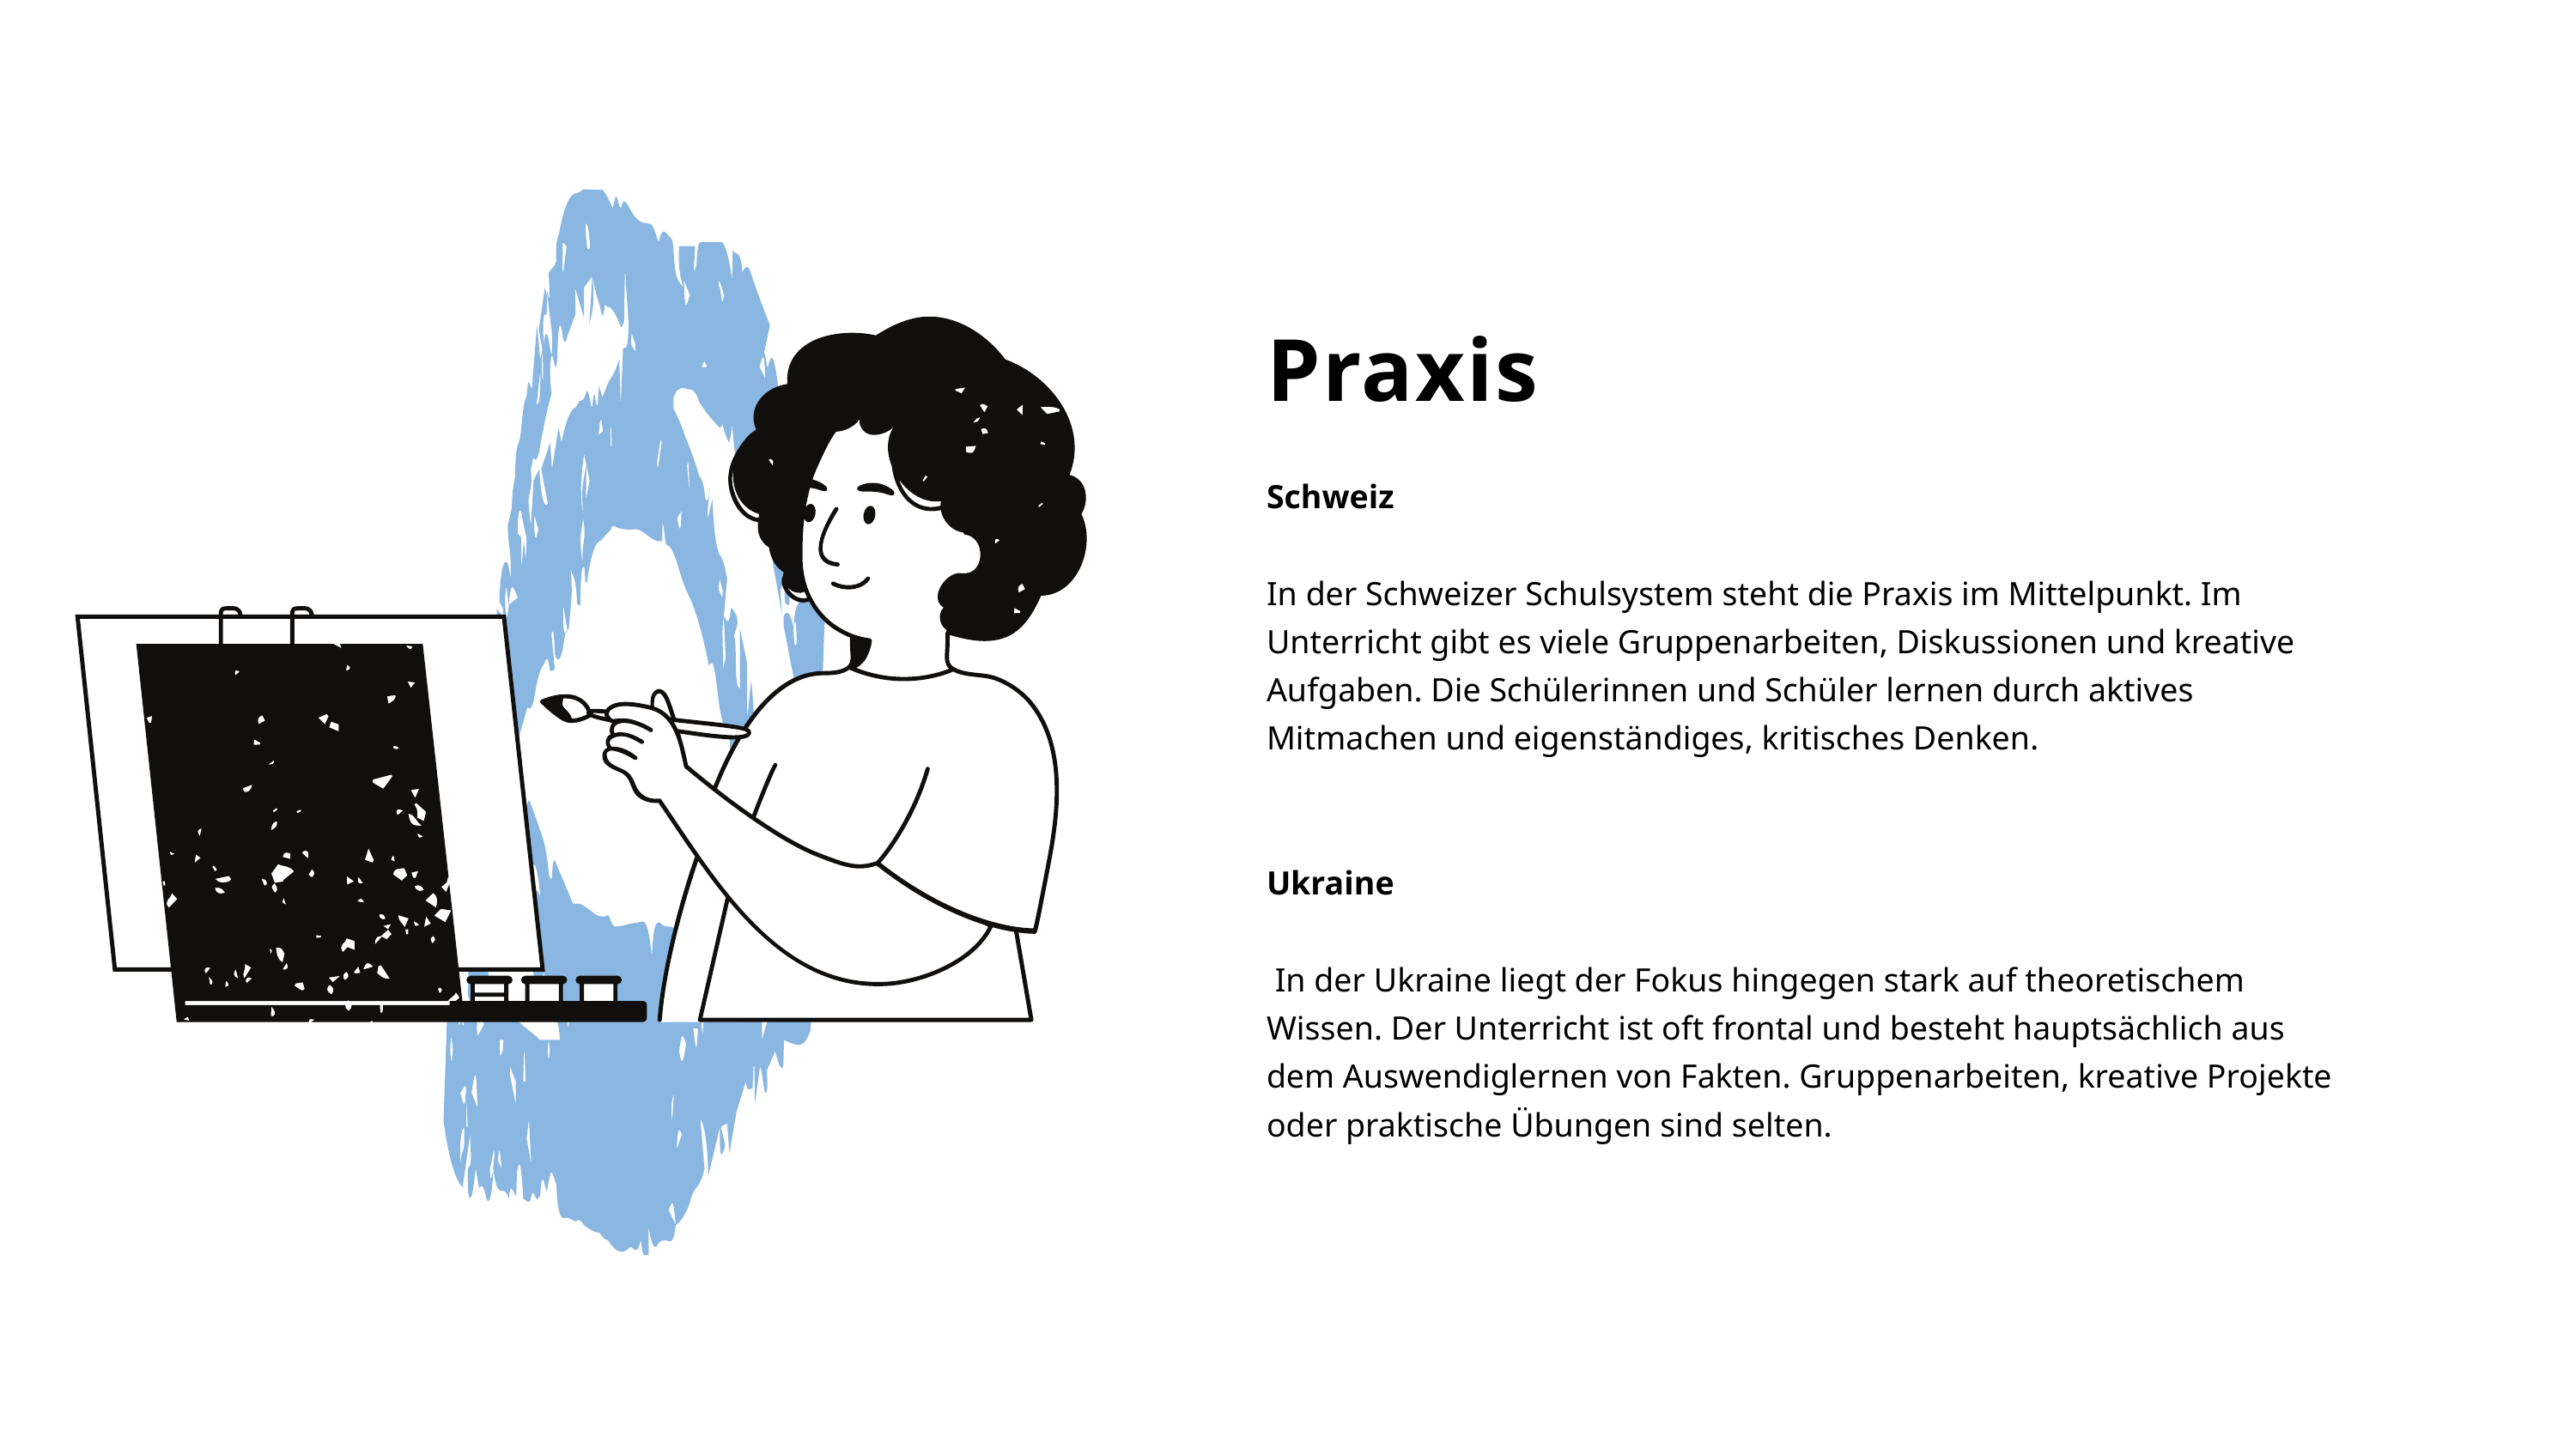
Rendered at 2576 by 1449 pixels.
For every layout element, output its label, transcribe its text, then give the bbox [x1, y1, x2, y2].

text_box Praxis Schweiz In der Schweizer Schulsystem steht die Praxis im Mittelpunkt. Im Unterricht gibt es viele Gruppenarbeiten, Diskussionen und kreative Aufgaben. Die Schülerinnen und Schüler lernen durch aktives Mitmachen und eigenständiges, kritisches Denken. Ukraine In der Ukraine liegt der Fokus hingegen stark auf theoretischem Wissen. Der Unterricht ist oft frontal und besteht hauptsächlich aus dem Auswendiglernen von Fakten. Gruppenarbeiten, kreative Projekte oder praktische Übungen sind selten. [1267, 370, 2353, 1148]
text_box [75, 185, 1087, 1264]
